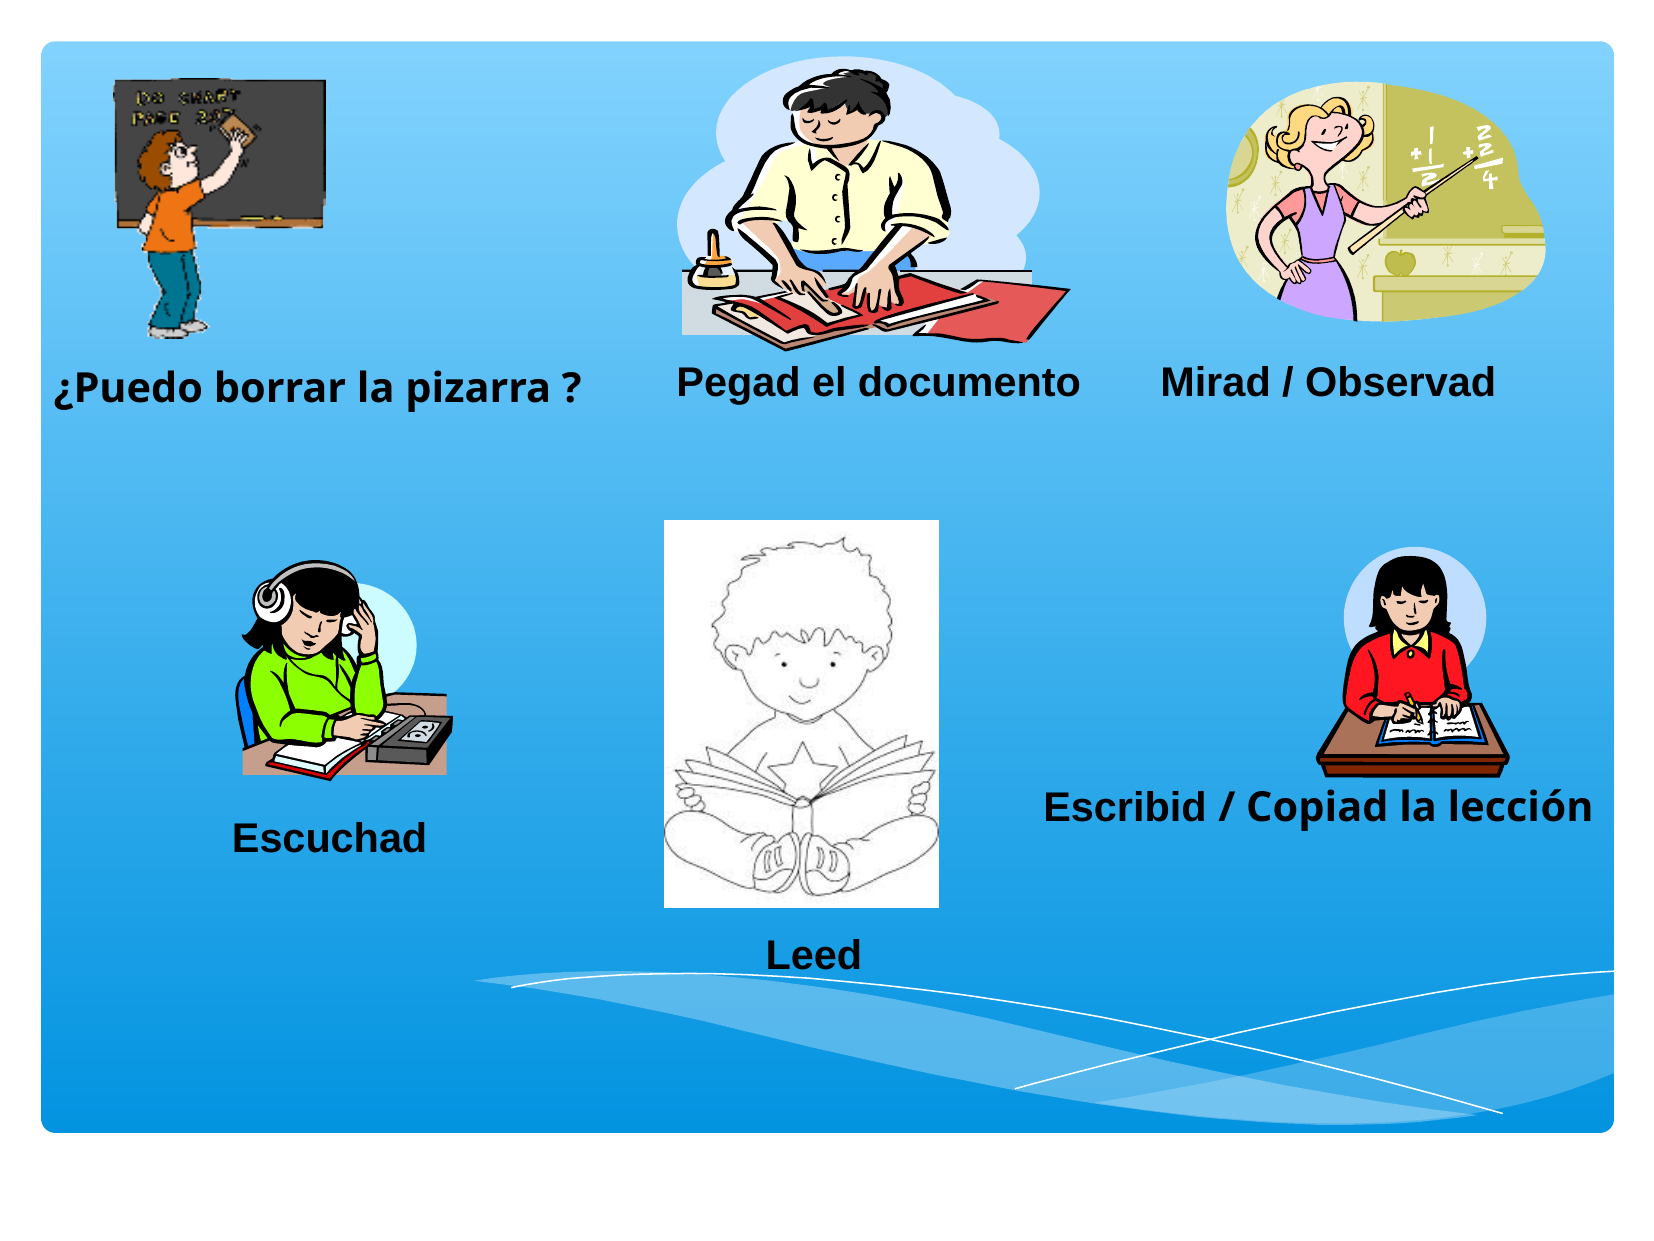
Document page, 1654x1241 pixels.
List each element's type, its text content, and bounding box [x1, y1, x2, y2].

picture [113, 78, 326, 339]
picture [664, 520, 939, 908]
picture [234, 559, 454, 782]
text_box Escuchad [143, 807, 664, 874]
text_box Escribid / Copiad la lección [1028, 769, 1654, 886]
picture [1222, 78, 1550, 326]
text_box Leed [585, 924, 1042, 991]
text_box Mirad / Observad [1145, 351, 1589, 468]
text_box ¿Puedo borrar la pizarra ? [39, 350, 638, 417]
picture [1314, 546, 1511, 769]
text_box Pegad el documento [533, 351, 1145, 418]
picture [677, 56, 1071, 351]
